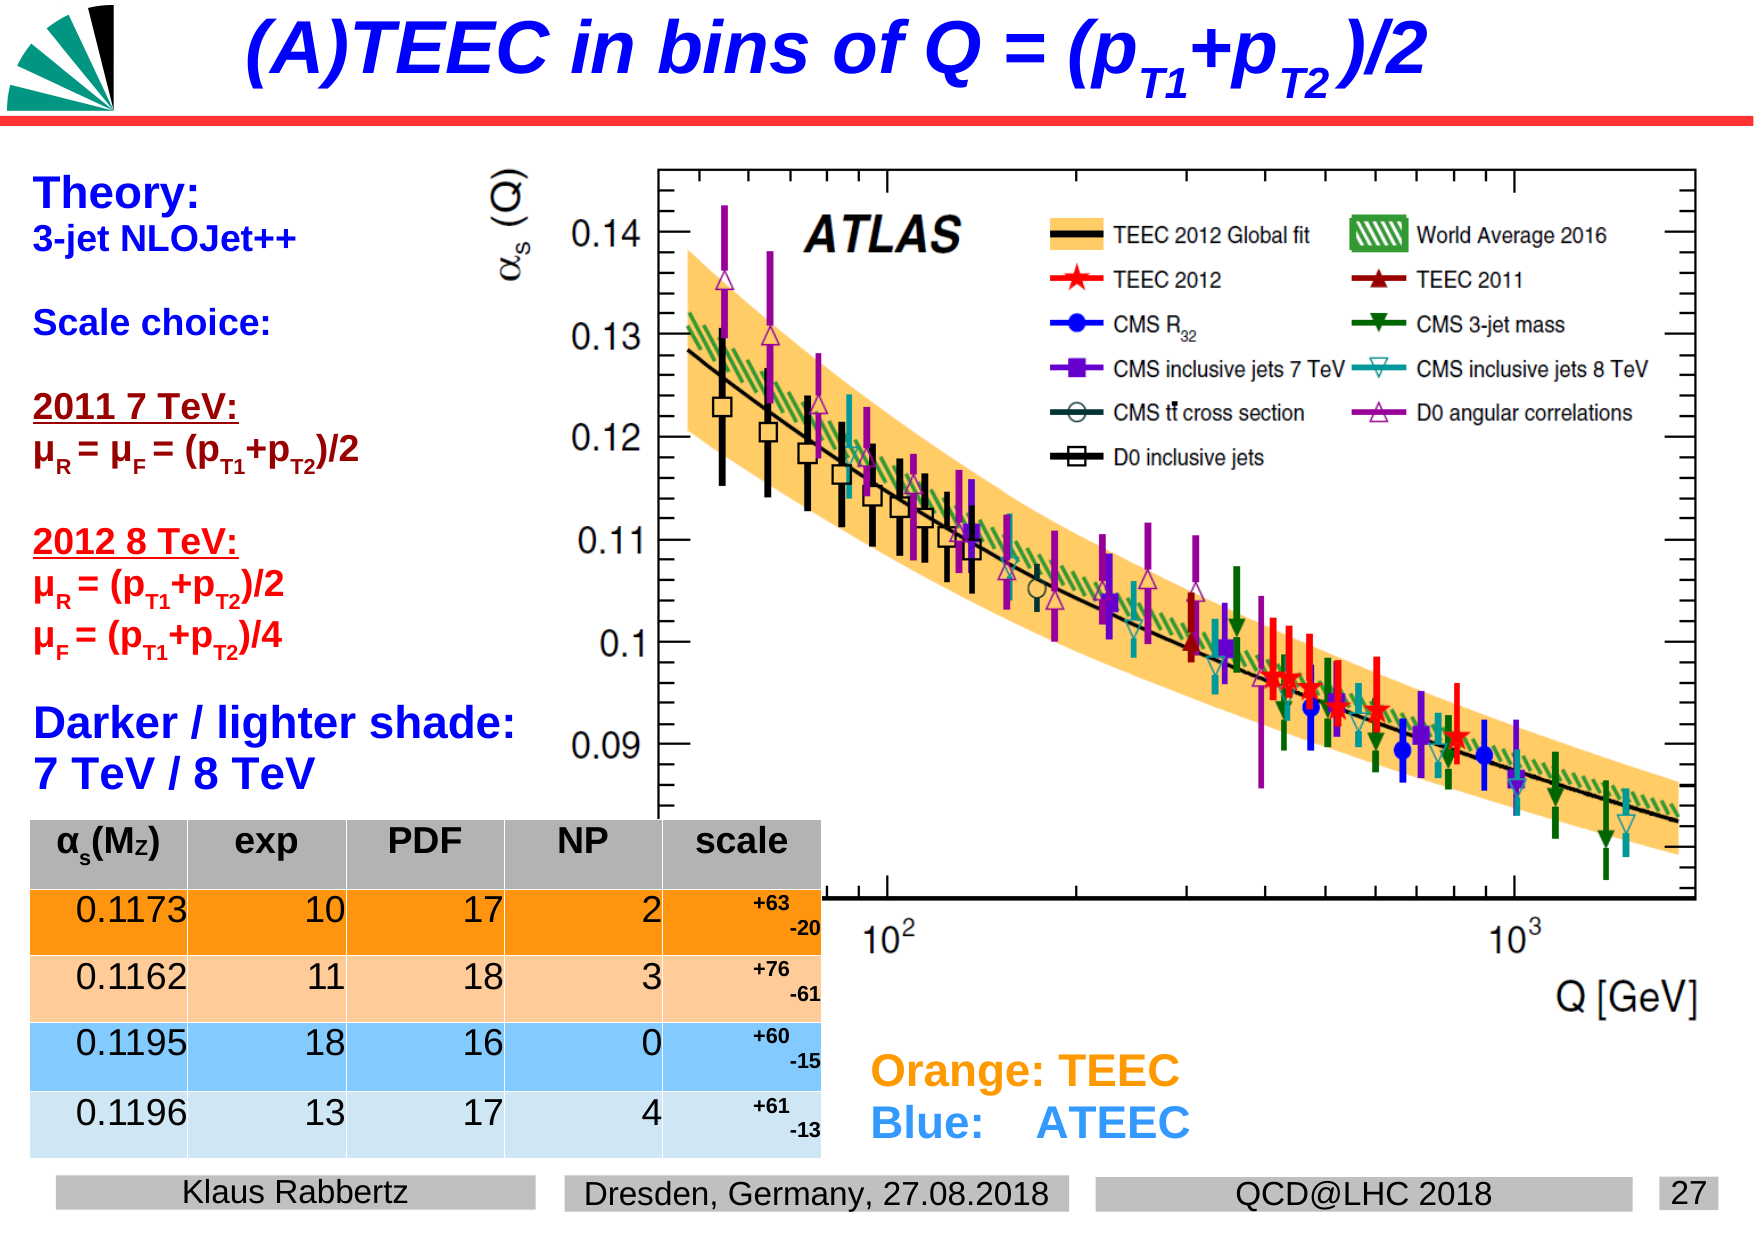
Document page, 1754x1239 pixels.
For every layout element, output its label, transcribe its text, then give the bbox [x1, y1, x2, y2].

table_cell +63-20 [663, 890, 821, 955]
table_cell +61-13 [663, 1092, 821, 1158]
table_cell 10 [188, 890, 346, 955]
title (A)TEEC in bins of Q = (pT1+pT2 )/2 [129, 0, 1545, 114]
table_header PDF [347, 820, 504, 889]
table_cell 0.1195 [30, 1023, 187, 1091]
table_cell 11 [188, 956, 346, 1022]
table_header exp [188, 820, 346, 889]
table_cell 0.1162 [30, 956, 187, 1022]
table_header αs(MZ) [30, 820, 187, 889]
text_box Darker / lighter shade: 7 TeV / 8 TeV [21, 691, 542, 806]
text_box Orange: TEEC Blue: ATEEC [858, 1039, 1209, 1154]
table_cell 0.1196 [30, 1092, 187, 1158]
table_cell 2 [505, 890, 662, 955]
text_box Theory: 3-jet NLOJet++ Scale choice: 2011 7 TeV: μR = μF = (pT1+pT2)/2 2012 8 TeV: μR = (pT1+pT2)/2 μF = (pT1+pT2)/4 [20, 160, 372, 671]
picture [481, 155, 1708, 1029]
table_cell 3 [505, 956, 662, 1022]
table_header NP [505, 820, 662, 889]
table_cell 4 [505, 1092, 662, 1158]
table_cell 18 [347, 956, 504, 1022]
table_cell 18 [188, 1023, 346, 1091]
table_cell 17 [347, 1092, 504, 1158]
table_cell +76-61 [663, 956, 821, 1022]
table_header scale [663, 820, 821, 889]
table_cell 13 [188, 1092, 346, 1158]
table_cell 0 [505, 1023, 662, 1091]
table_cell 16 [347, 1023, 504, 1091]
table_cell 17 [347, 890, 504, 955]
table_cell 0.1173 [30, 890, 187, 955]
picture [7, 5, 114, 112]
table_cell +60-15 [663, 1023, 821, 1091]
